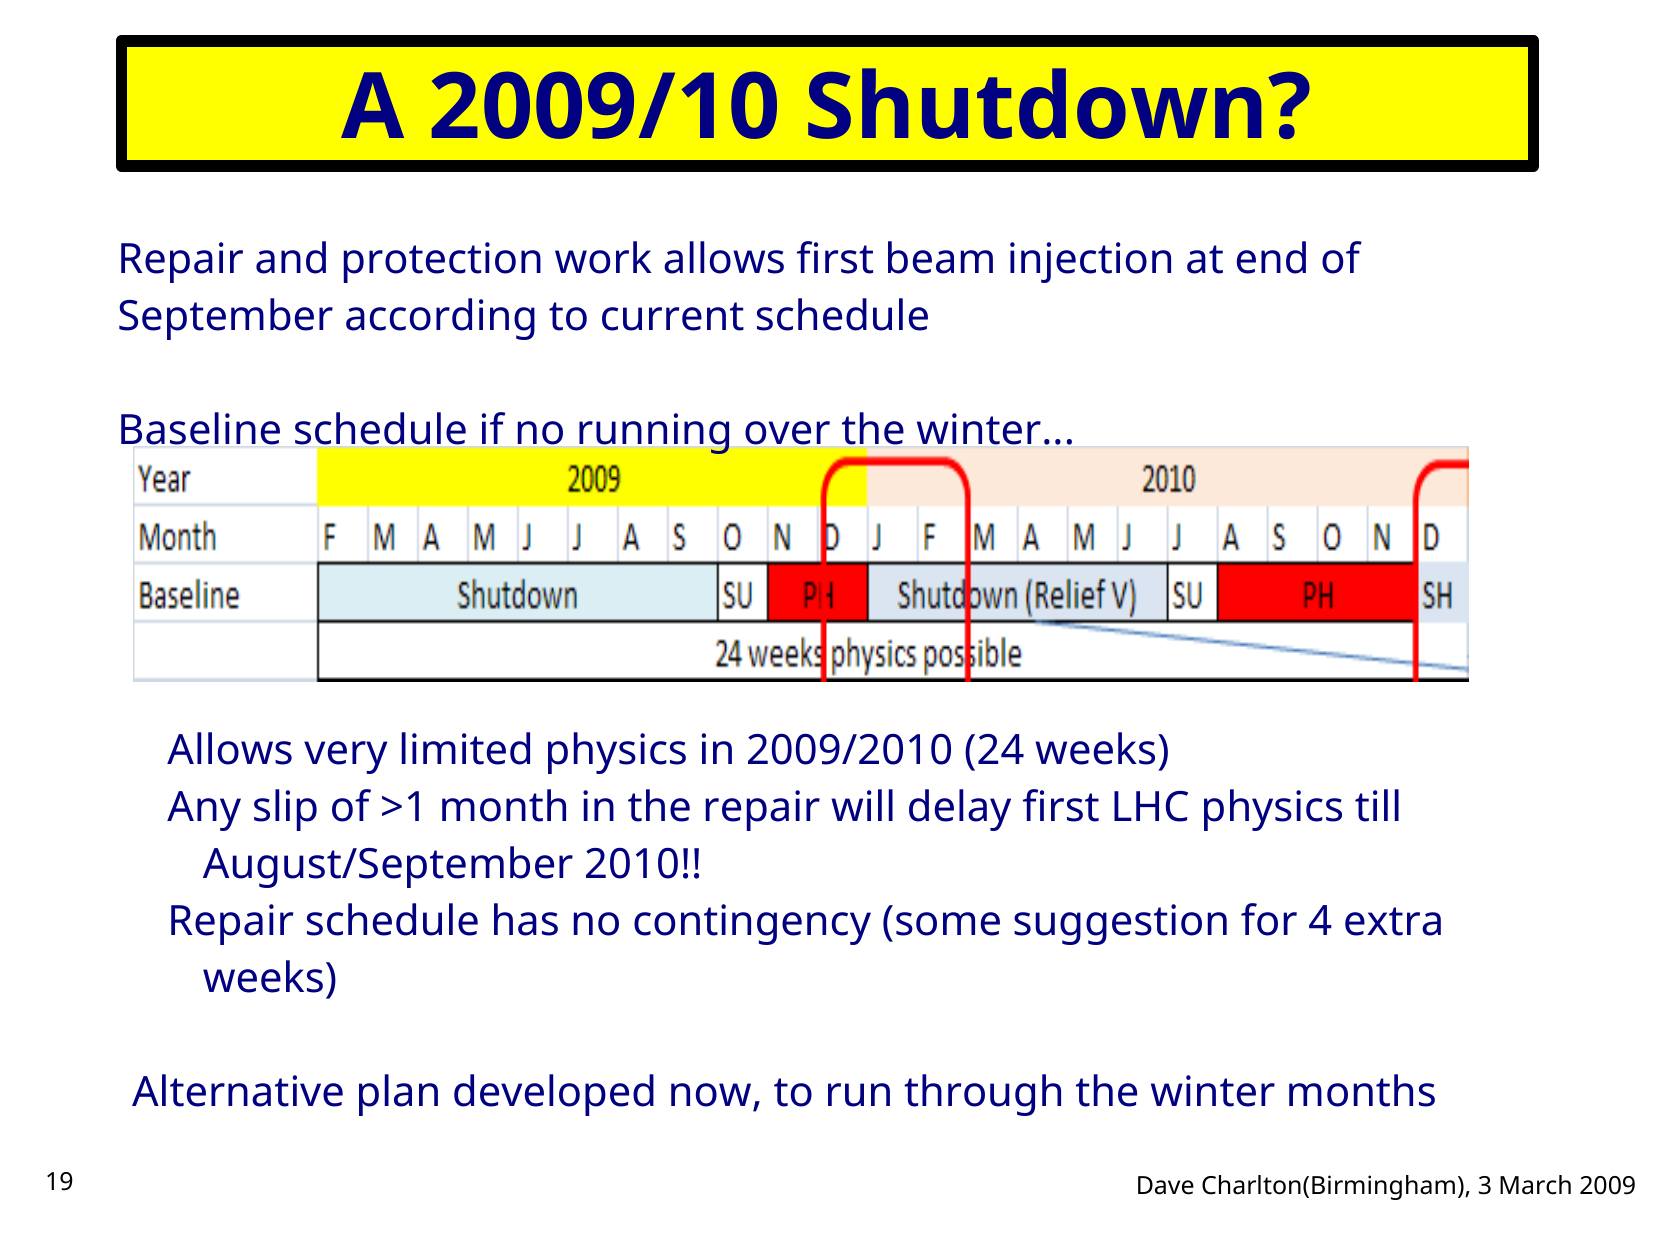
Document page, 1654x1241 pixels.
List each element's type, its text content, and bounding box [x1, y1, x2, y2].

picture [133, 448, 1469, 682]
title A 2009/10 Shutdown? [121, 49, 1534, 158]
text_box Allows very limited physics in 2009/2010 (24 weeks) Any slip of >1 month in the repair will delay first LHC physics till August/September 2010!! Repair schedule has no contingency (some suggestion for 4 extra weeks) Alternative plan developed now, to run through the winter months [132, 719, 1541, 1060]
text_box Repair and protection work allows first beam injection at end of September according to current schedule Baseline schedule if no running over the winter... [117, 228, 1537, 448]
